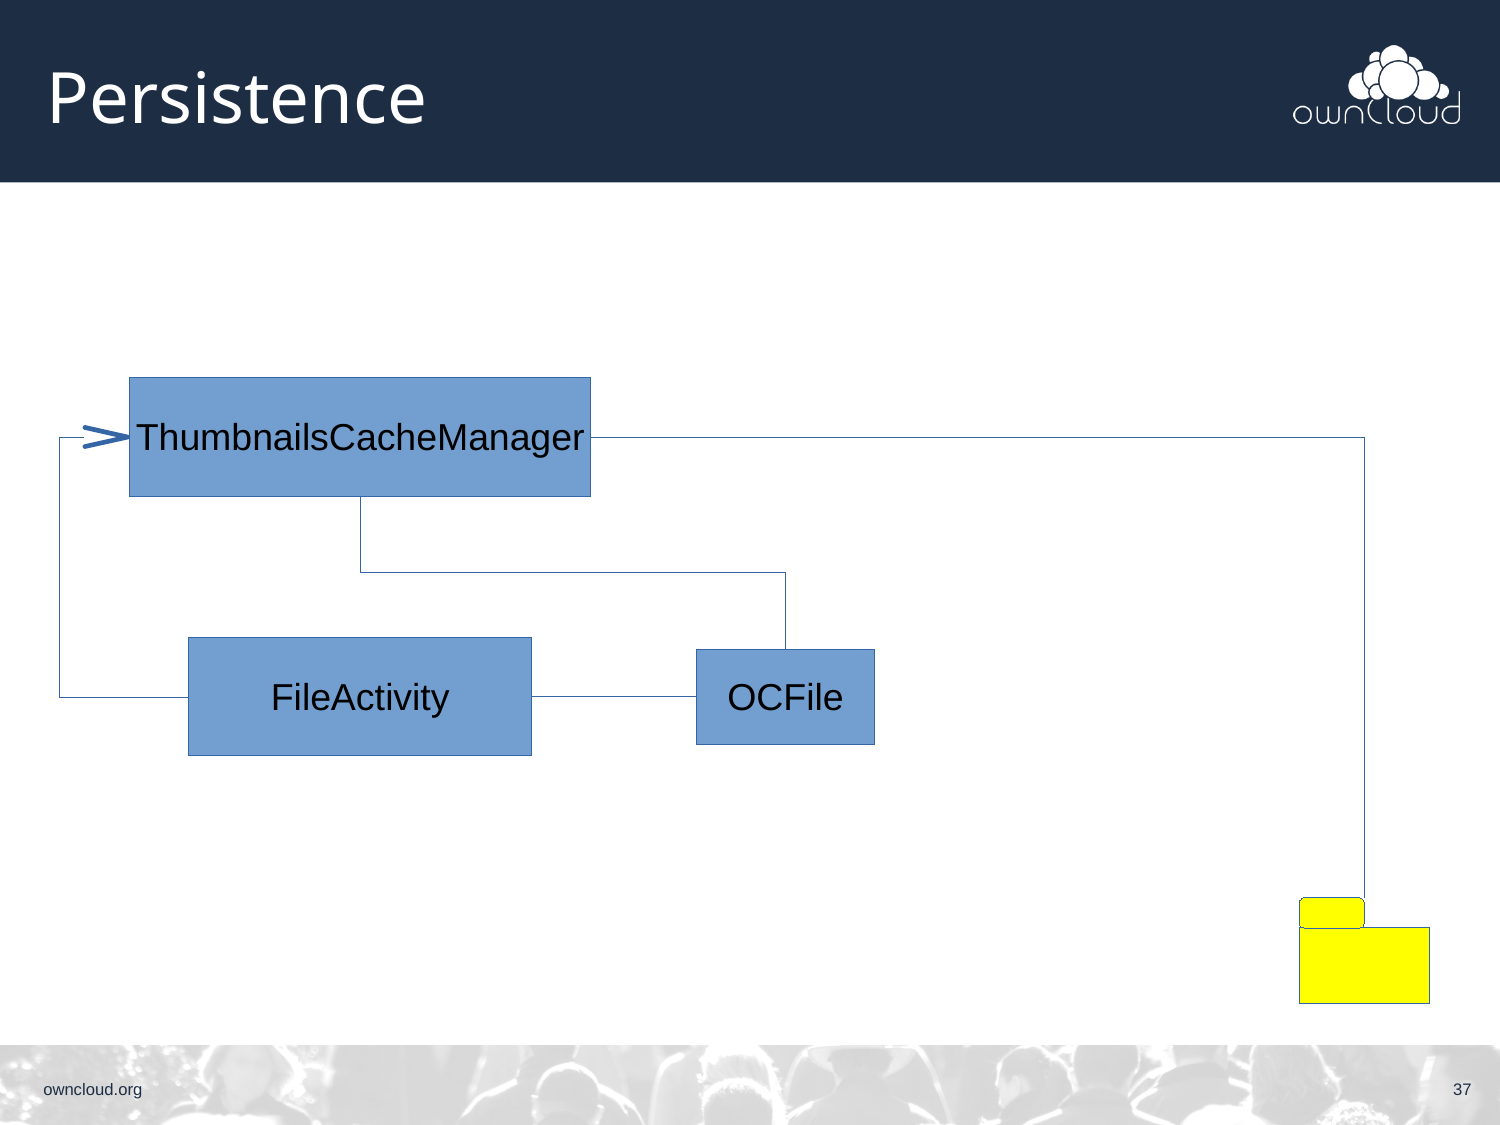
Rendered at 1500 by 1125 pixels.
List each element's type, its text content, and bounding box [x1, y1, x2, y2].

picture [1293, 45, 1460, 124]
text_box FileActivity [188, 637, 532, 756]
text_box OCFile [696, 649, 875, 745]
title Persistence [46, 5, 1258, 187]
picture [0, 1045, 1500, 1125]
text_box ThumbnailsCacheManager [129, 377, 591, 497]
text_box [1299, 897, 1430, 1004]
